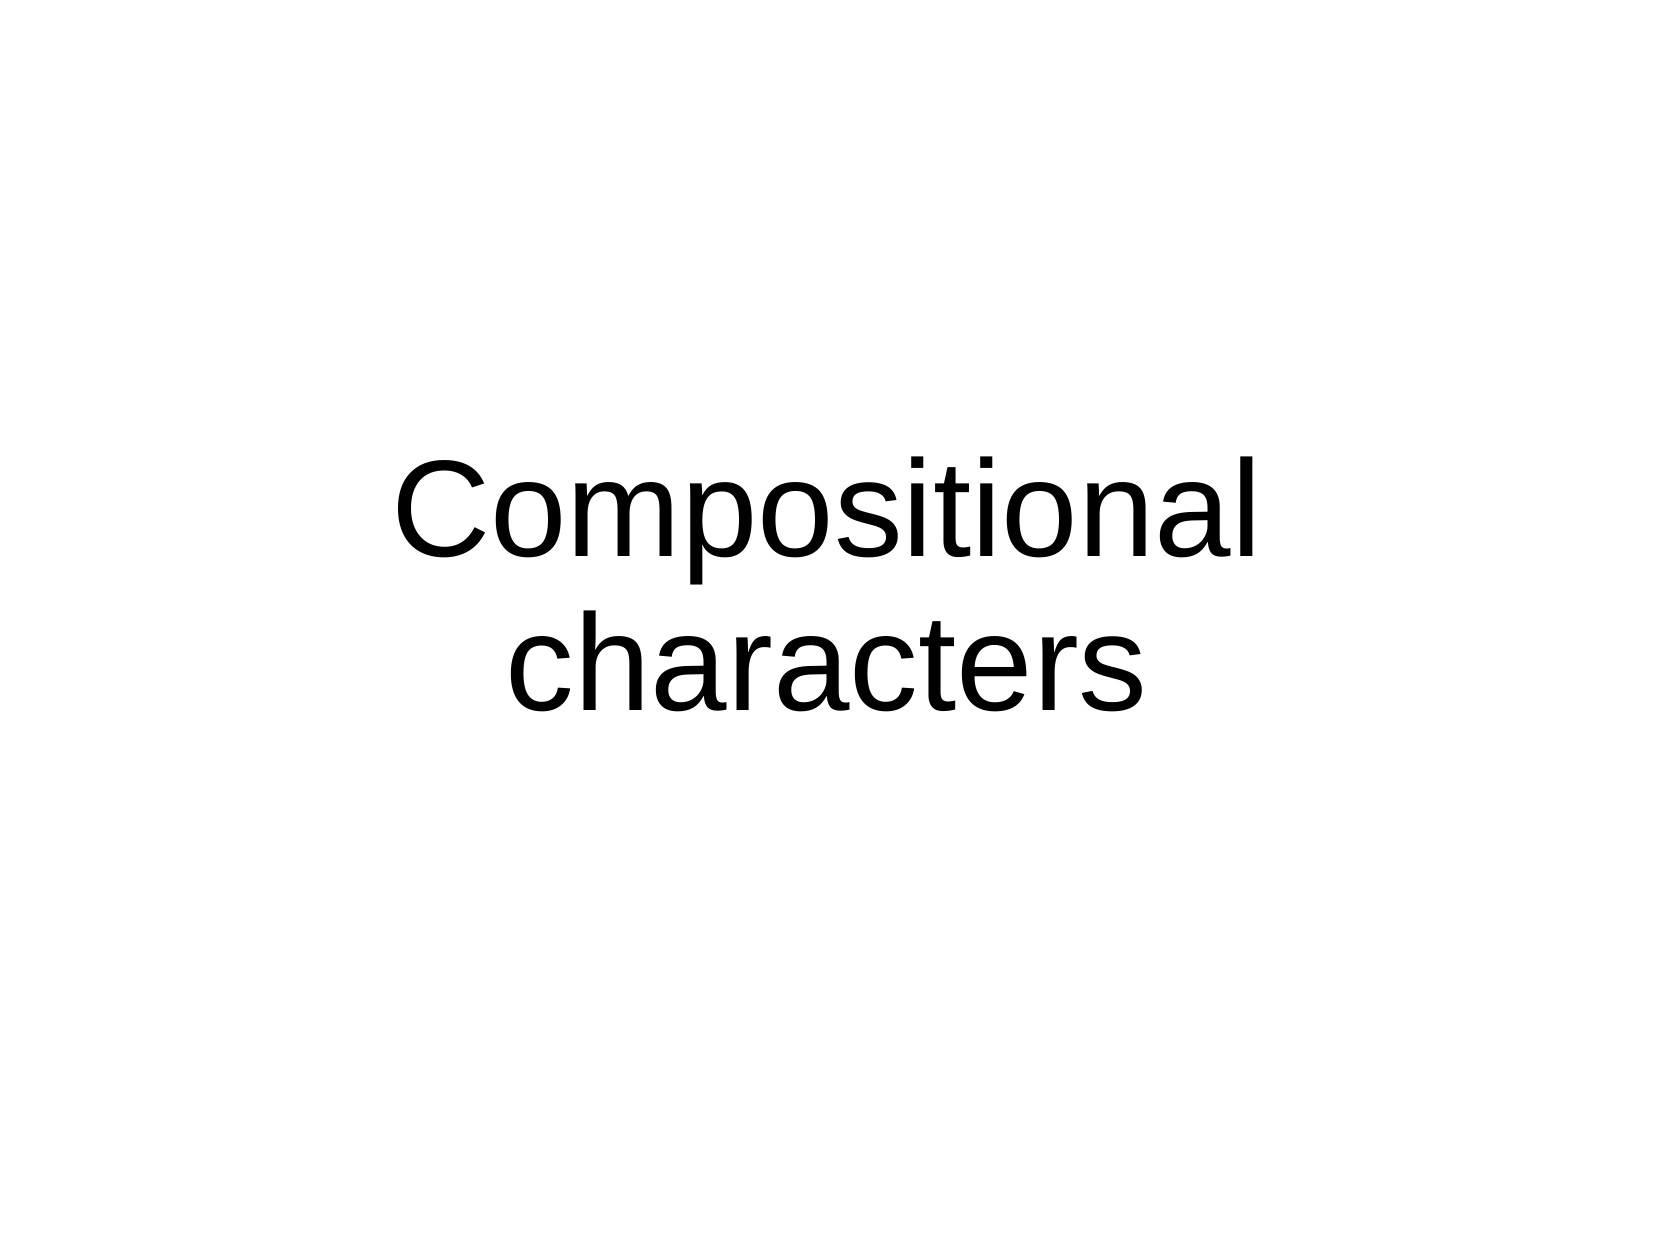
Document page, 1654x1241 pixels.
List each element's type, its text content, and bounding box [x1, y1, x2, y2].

title Compositional characters [82, 56, 1571, 1115]
